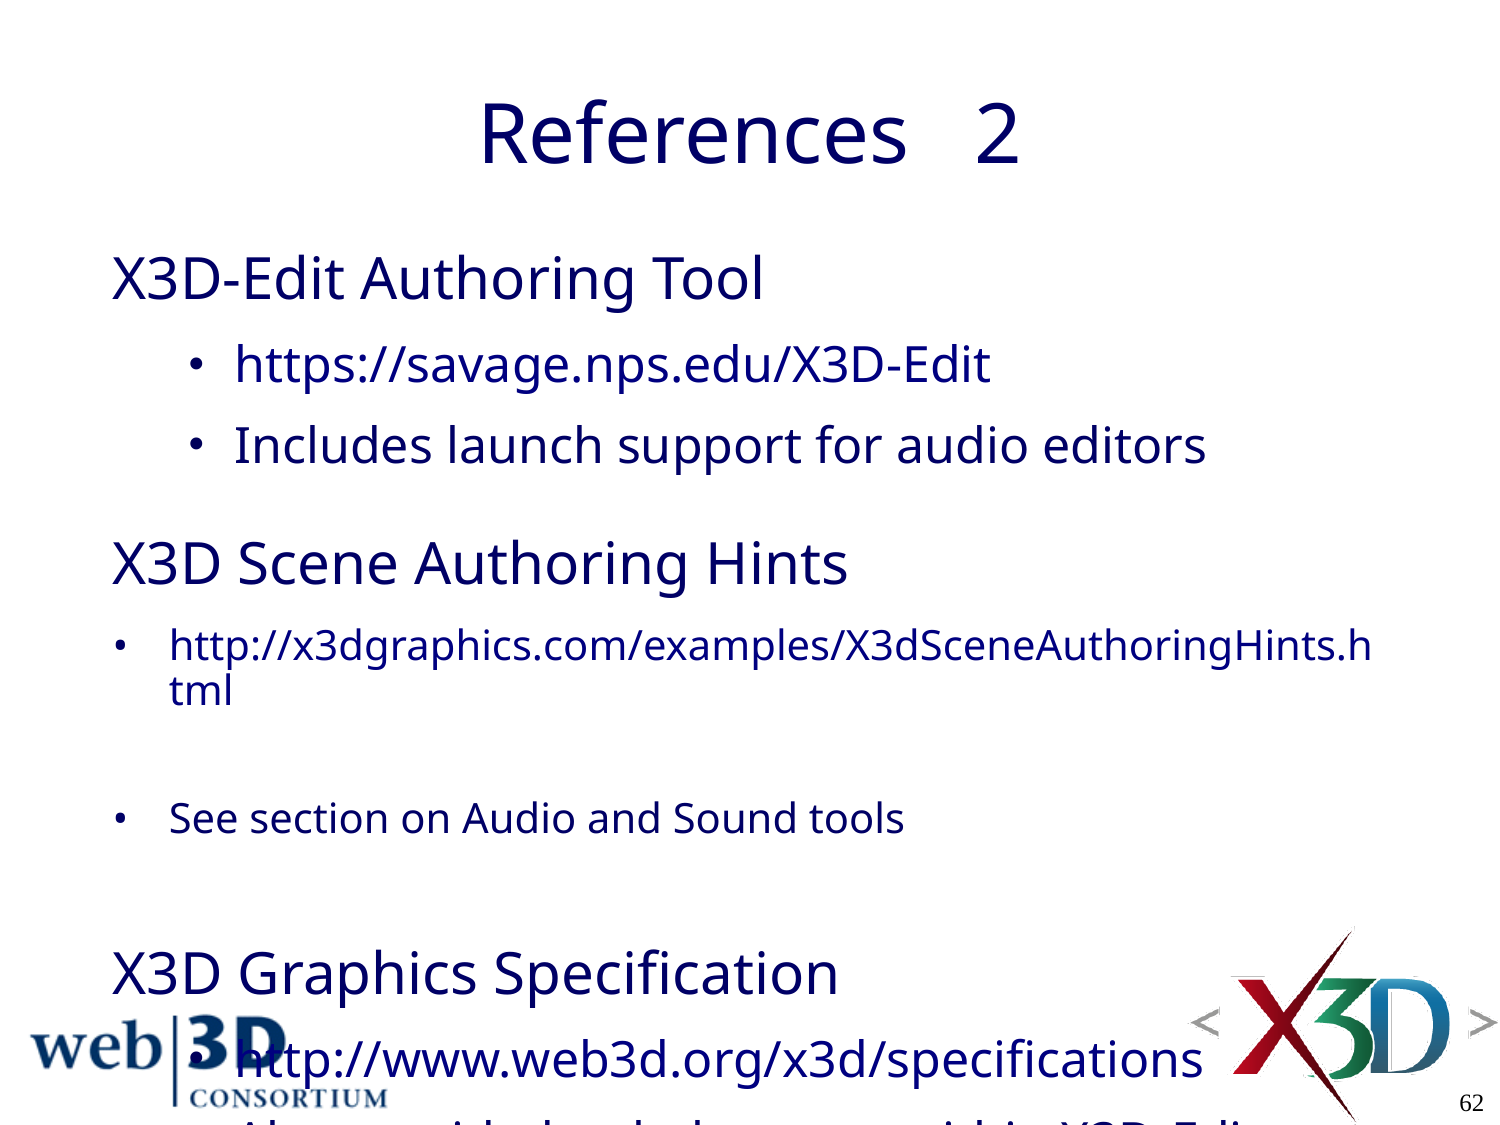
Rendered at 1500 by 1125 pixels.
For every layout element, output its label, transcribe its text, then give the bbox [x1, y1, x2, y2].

title References 2 [112, 44, 1388, 218]
list X3D-Edit Authoring Tool https://savage.nps.edu/X3D-Edit Includes launch support for audio editors X3D Scene Authoring Hints http://x3dgraphics.com/examples/X3dSceneAuthoringHints.html See section on Audio and Sound tools X3D Graphics Specification http://www.web3d.org/x3d/specifications Also provided as help pages within X3D-Edit [112, 237, 1388, 1076]
picture [1187, 926, 1500, 1125]
picture [12, 998, 413, 1118]
